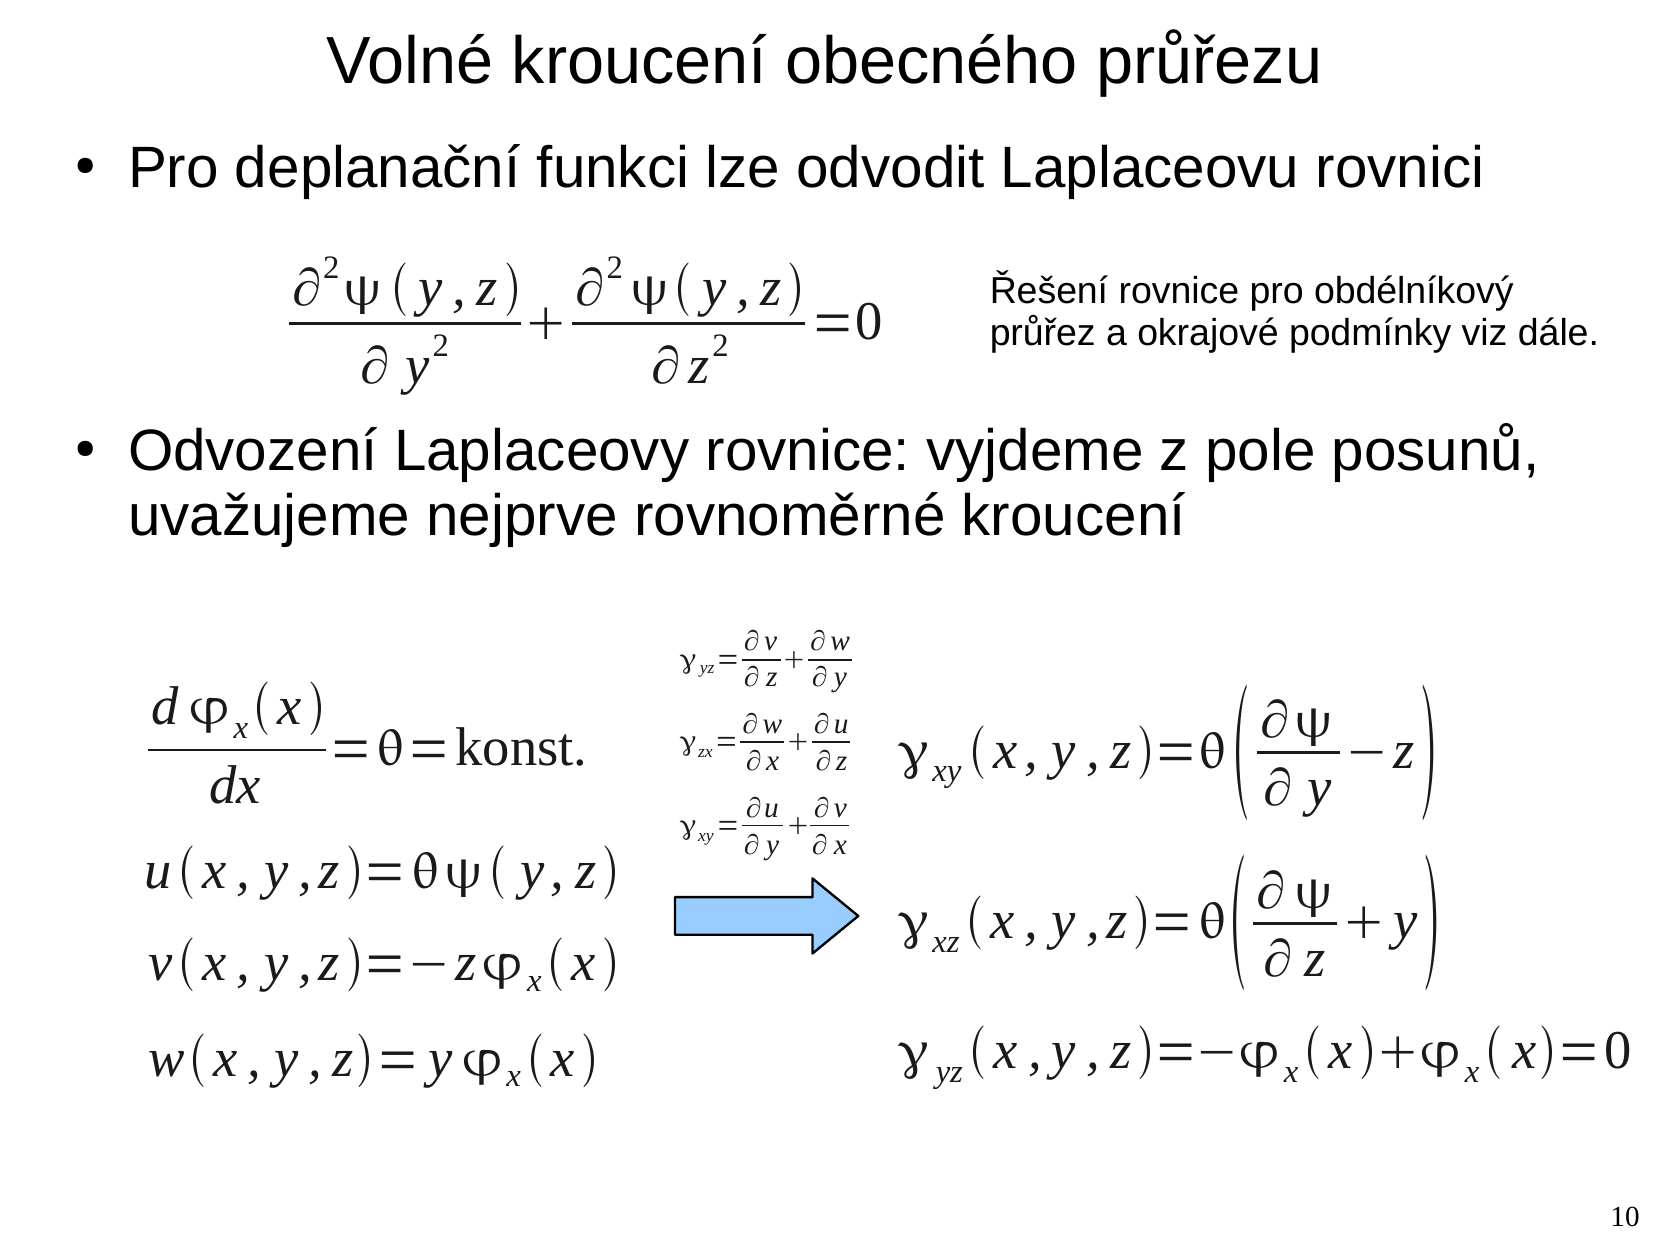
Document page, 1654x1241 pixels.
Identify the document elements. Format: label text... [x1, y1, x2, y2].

chart [667, 624, 861, 861]
chart [874, 682, 1645, 1091]
chart [265, 250, 897, 397]
title Volné kroucení obecného průřezu [37, 8, 1613, 113]
text_box [674, 878, 859, 954]
text_box Řešení rovnice pro obdélníkový průřez a okrajové podmínky viz dále. [975, 262, 1619, 371]
chart [124, 676, 632, 1095]
list Pro deplanační funkci lze odvodit Laplaceovu rovnici Odvození Laplaceovy rovnice: vyjdeme z pole posunů, uvažujeme nejprve rovnoměrné kroucení [57, 134, 1576, 638]
